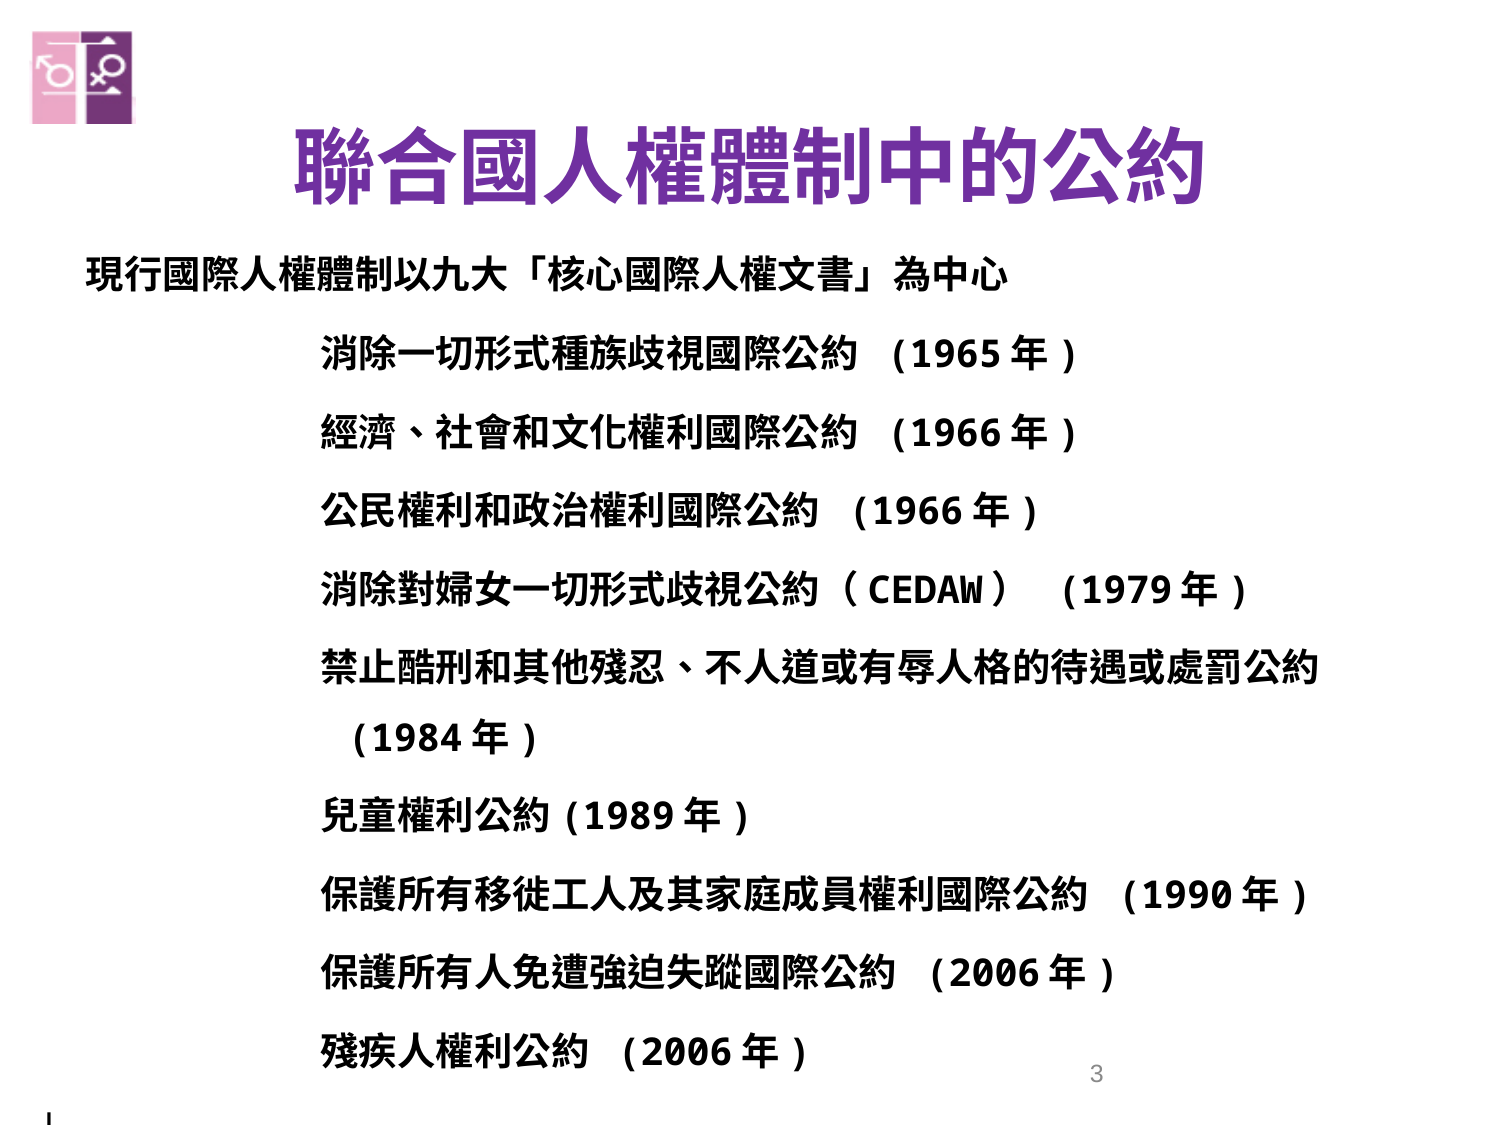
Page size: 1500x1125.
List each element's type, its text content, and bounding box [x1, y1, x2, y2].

text_box 3 [1074, 1042, 1426, 1103]
title 聯合國人權體制中的公約 [75, 45, 1426, 219]
list 現行國際人權體制以九大「核心國際人權文書」為中心 消除一切形式種族歧視國際公約 (1965年) 經濟、社會和文化權利國際公約 (1966年) 公民權利和政治權利國際公約 (1966年) 消除對婦女一切形式歧視公約（CEDAW） (1979年) 禁止酷刑和其他殘忍、不人道或有辱人格的待遇或處罰公約 (1984年) 兒童權利公約(1989年) 保護所有移徙工人及其家庭成員權利國際公約 (1990年) 保護所有人免遭強迫失蹤國際公約 (2006年) 殘疾人權利公約 (2006年) [29, 219, 1471, 1083]
